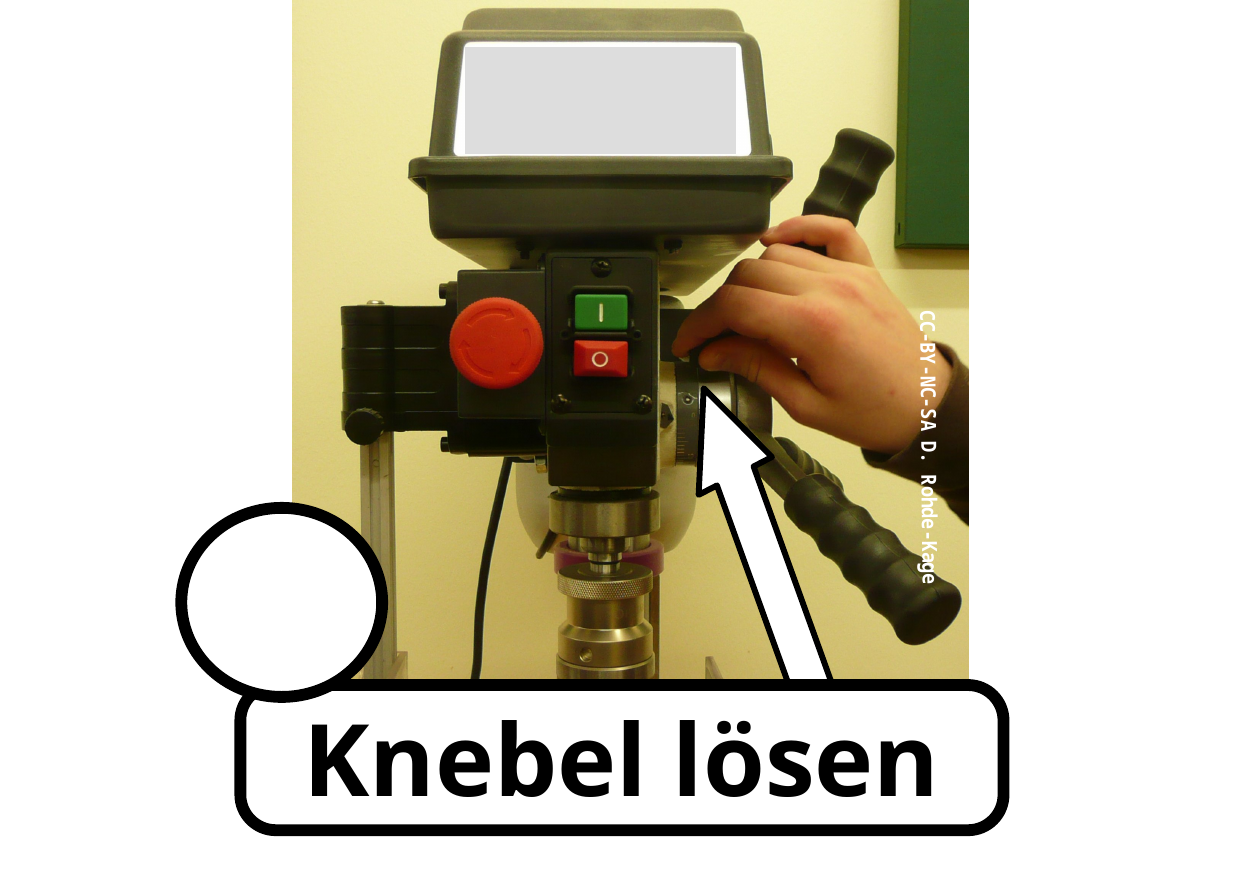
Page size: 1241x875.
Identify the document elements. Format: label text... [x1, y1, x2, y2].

text_box [181, 507, 383, 697]
text_box [465, 47, 736, 154]
text_box Knebel lösen [240, 685, 1004, 815]
picture [292, 0, 969, 679]
text_box CC-BY-NC-SA D. Rohde-Kage [913, 295, 953, 603]
text_box [698, 388, 831, 679]
